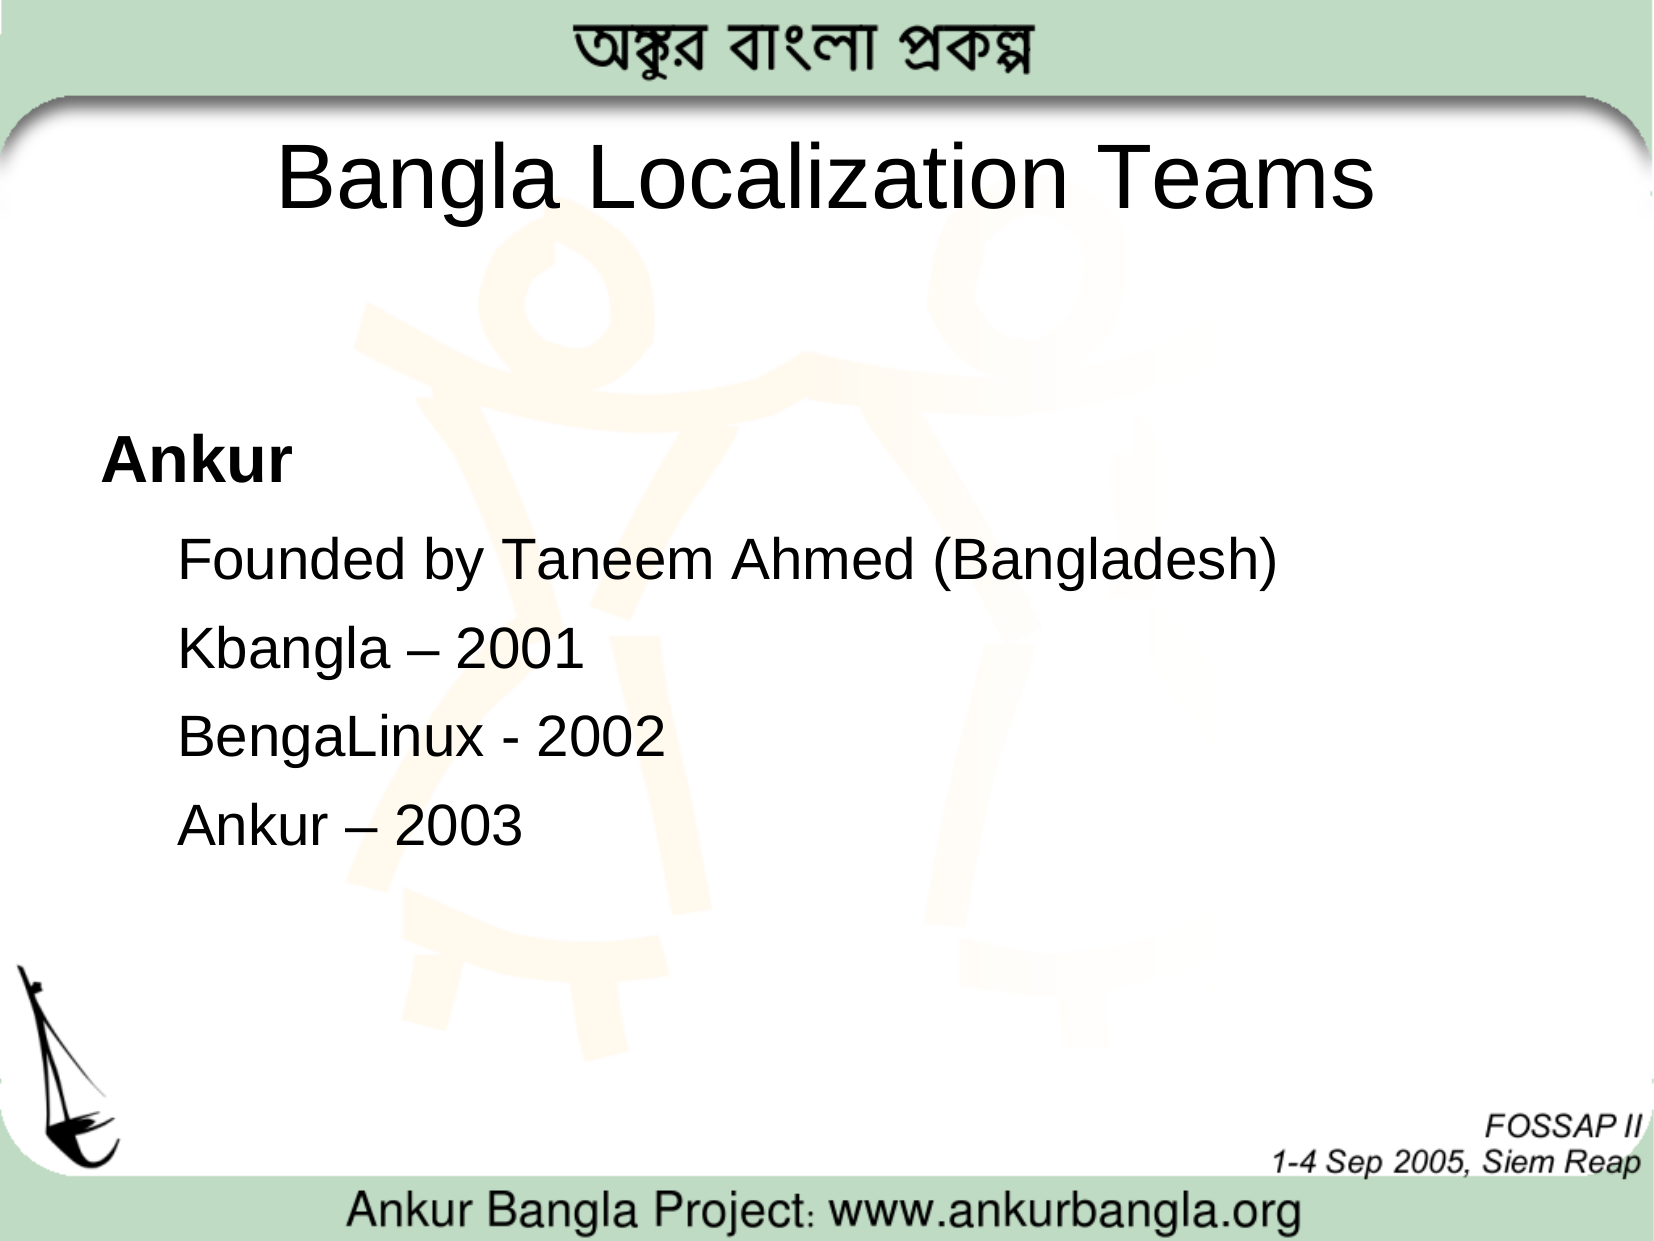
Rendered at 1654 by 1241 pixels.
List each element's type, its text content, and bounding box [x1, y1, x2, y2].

picture [0, 0, 1654, 1241]
list Ankur Founded by Taneem Ahmed (Bangladesh) Kbangla – 2001 BengaLinux - 2002 Ankur – 2003 [82, 422, 1571, 924]
title Bangla Localization Teams [82, 73, 1571, 281]
